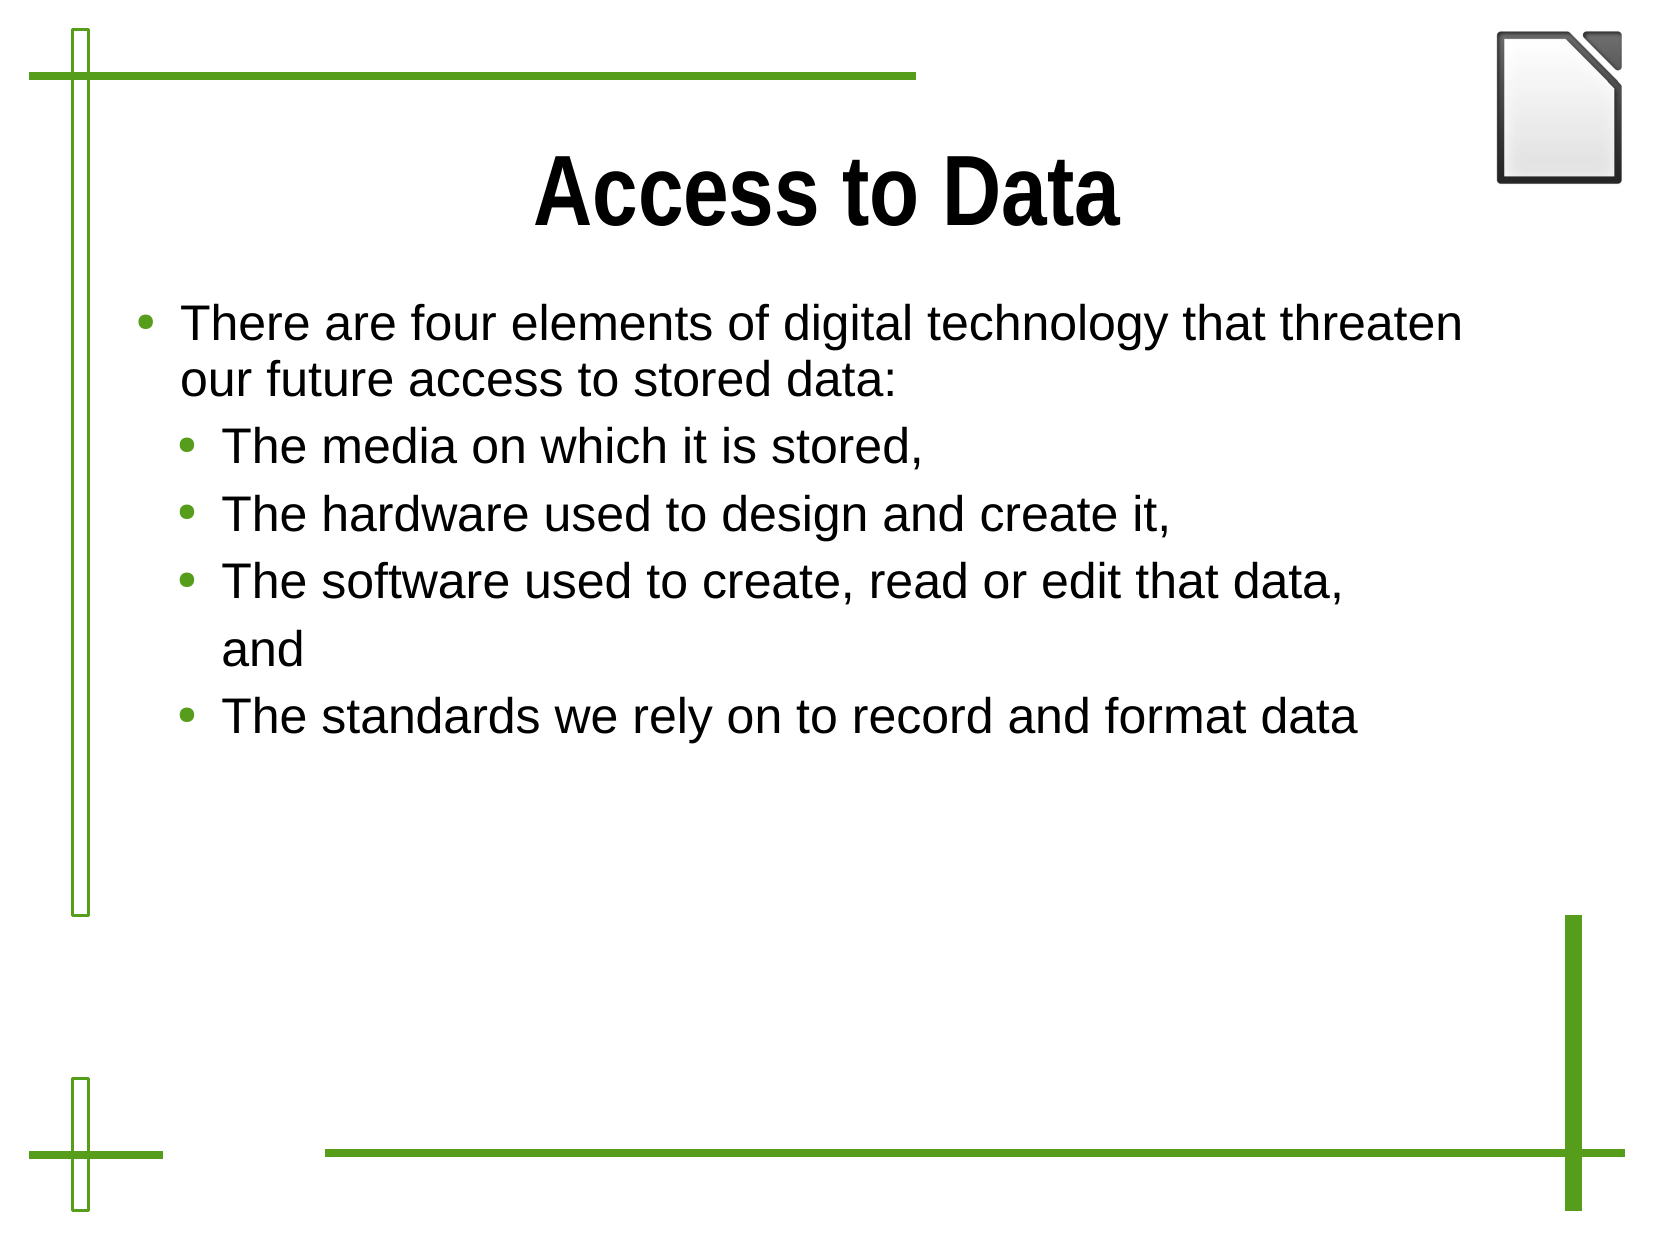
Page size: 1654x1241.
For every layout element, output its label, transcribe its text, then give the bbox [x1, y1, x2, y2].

title Access to Data [118, 118, 1536, 260]
list There are four elements of digital technology that threaten our future access to stored data: The media on which it is stored, The hardware used to design and create it, The software used to create, read or edit that data, and The standards we rely on to record and format data [118, 295, 1536, 1123]
picture [1494, 29, 1624, 186]
